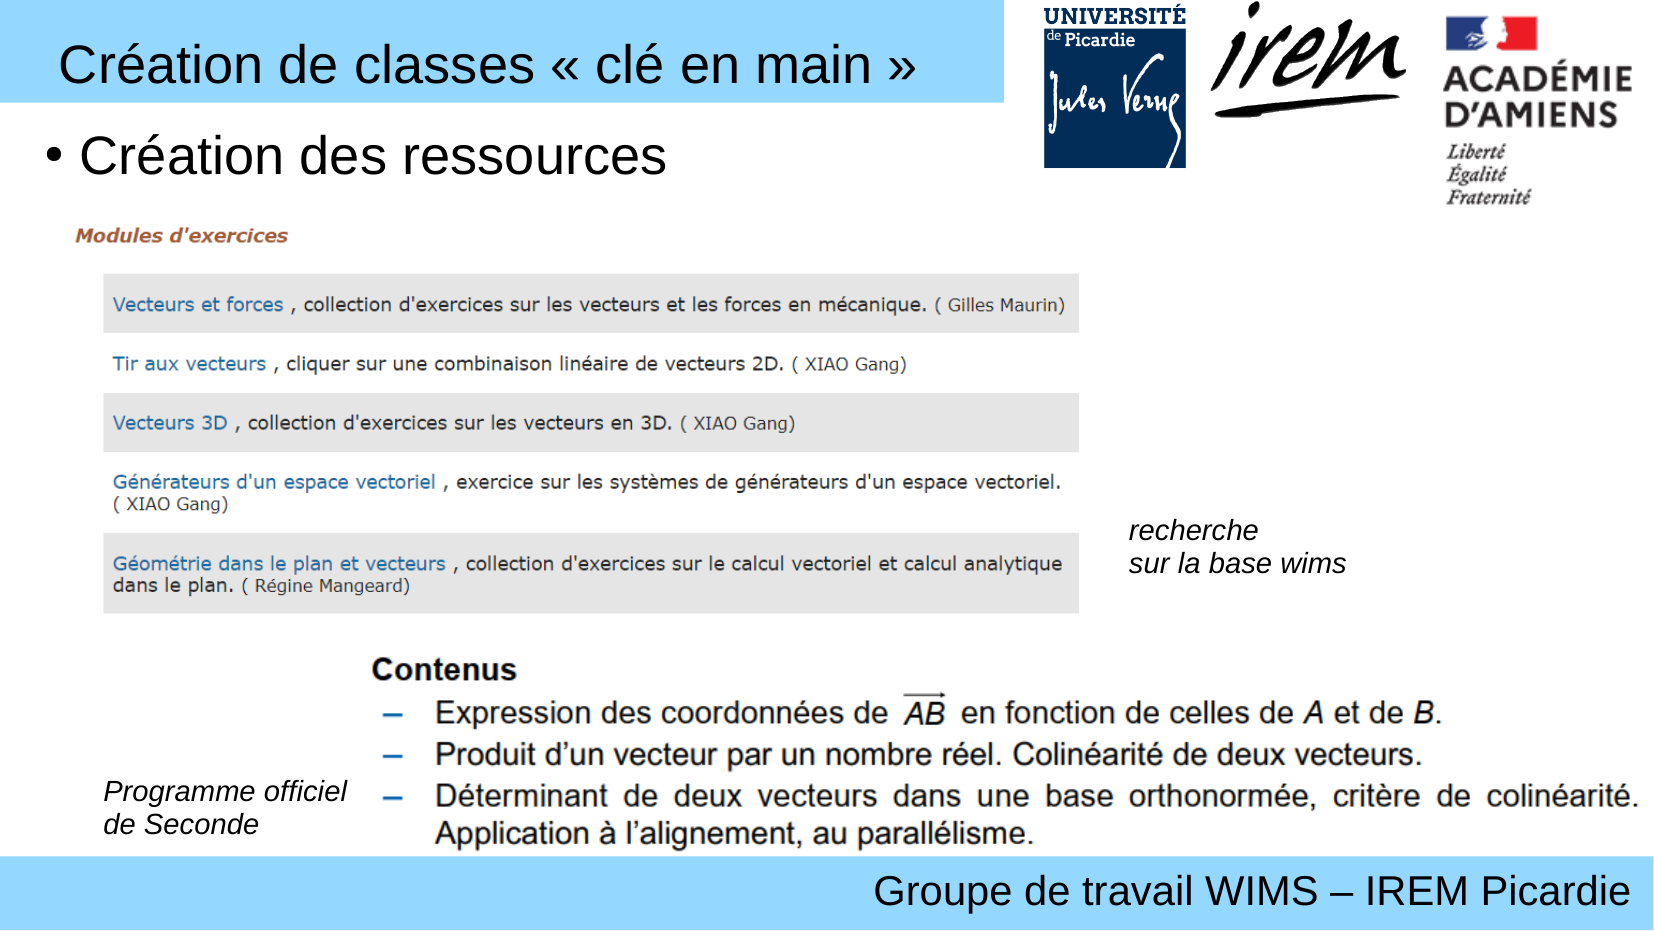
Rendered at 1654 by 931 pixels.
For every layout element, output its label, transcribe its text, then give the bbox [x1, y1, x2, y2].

text_box Création des ressources [29, 118, 1152, 254]
list Groupe de travail WIMS – IREM Picardie [0, 856, 1654, 931]
title Création de classes « clé en main » [0, 0, 1004, 103]
text_box recherche sur la base wims [1114, 506, 1363, 588]
picture [1033, 0, 1195, 178]
picture [1423, 0, 1654, 222]
picture [360, 649, 1654, 856]
text_box Programme officiel de Seconde [88, 767, 363, 849]
picture [66, 206, 1093, 621]
picture [1210, 0, 1407, 119]
